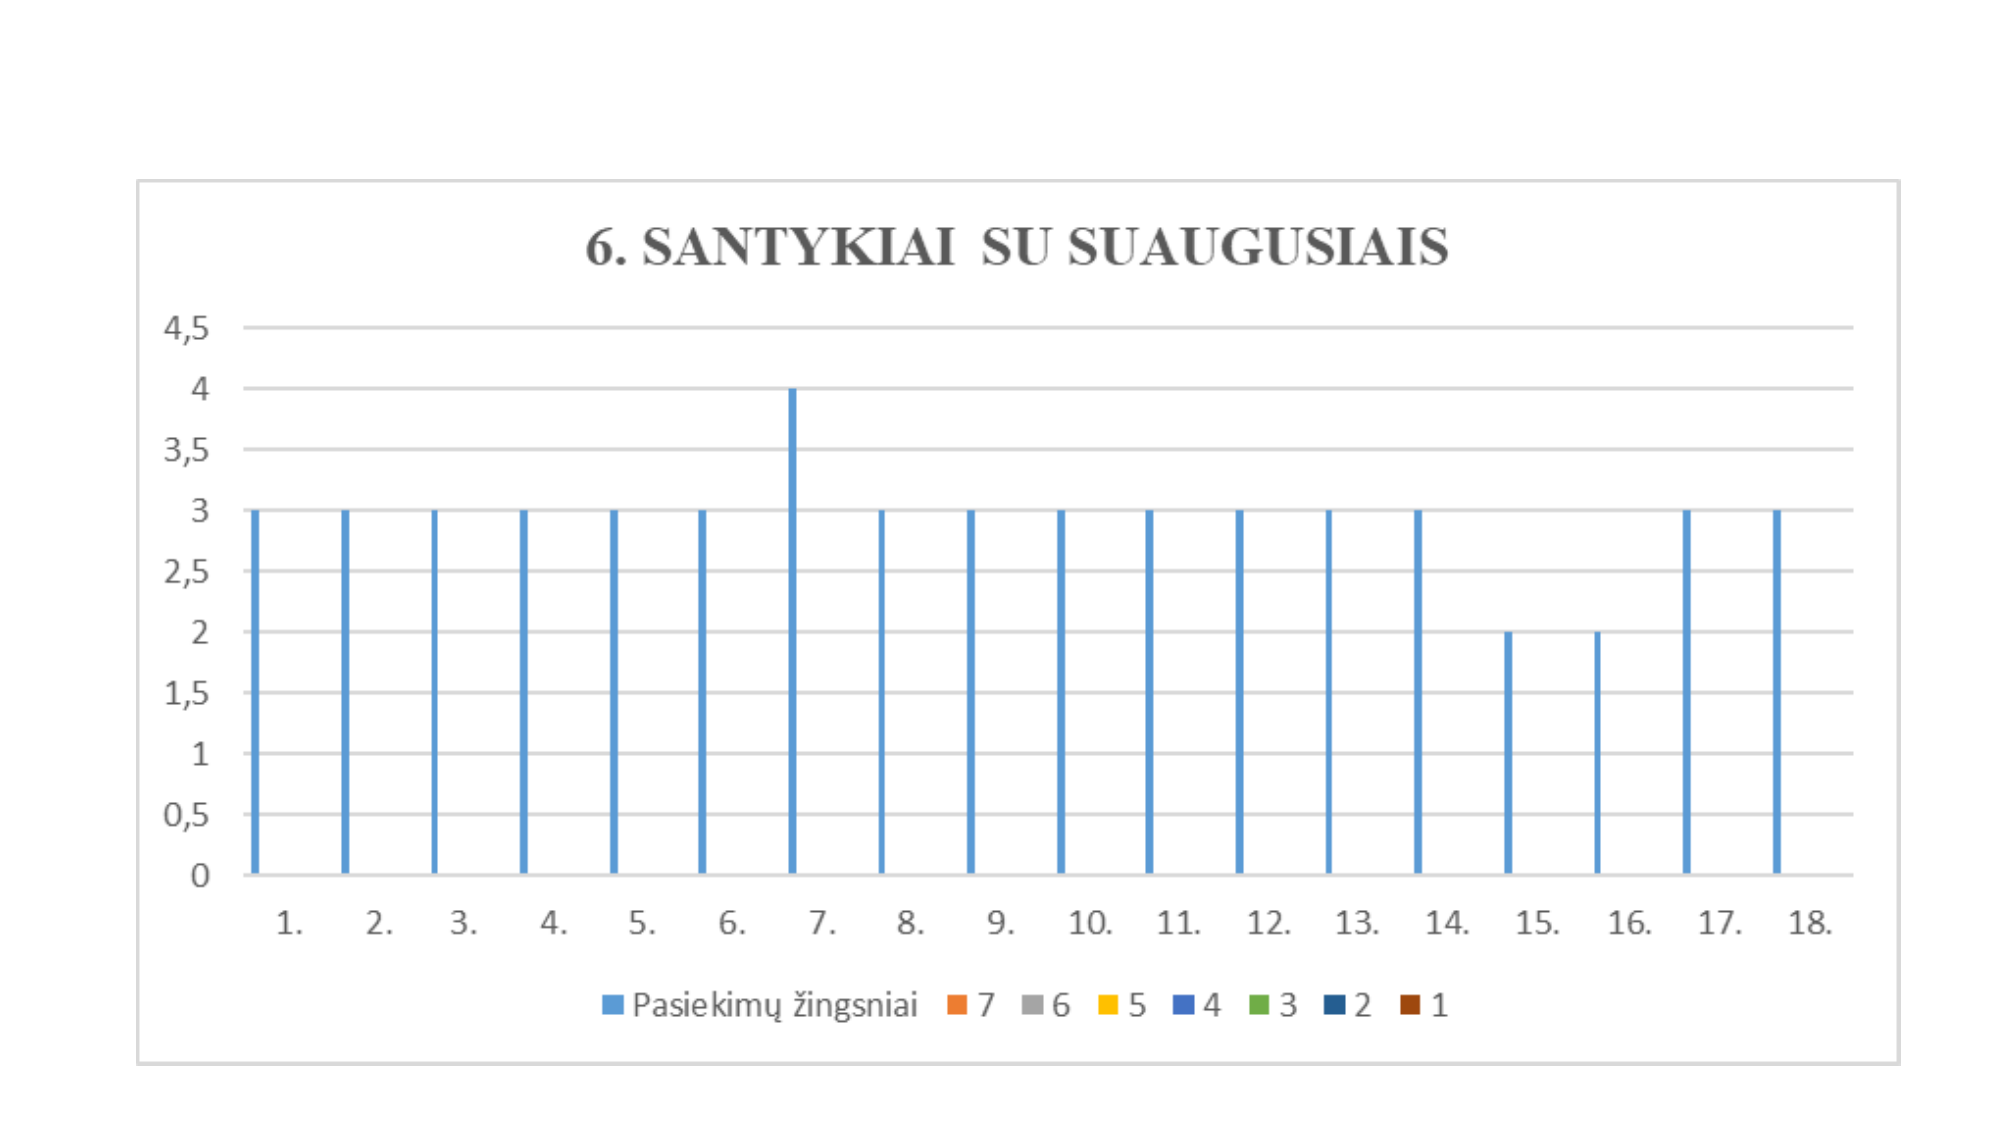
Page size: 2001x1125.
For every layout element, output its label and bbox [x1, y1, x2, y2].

picture [136, 179, 1901, 1066]
